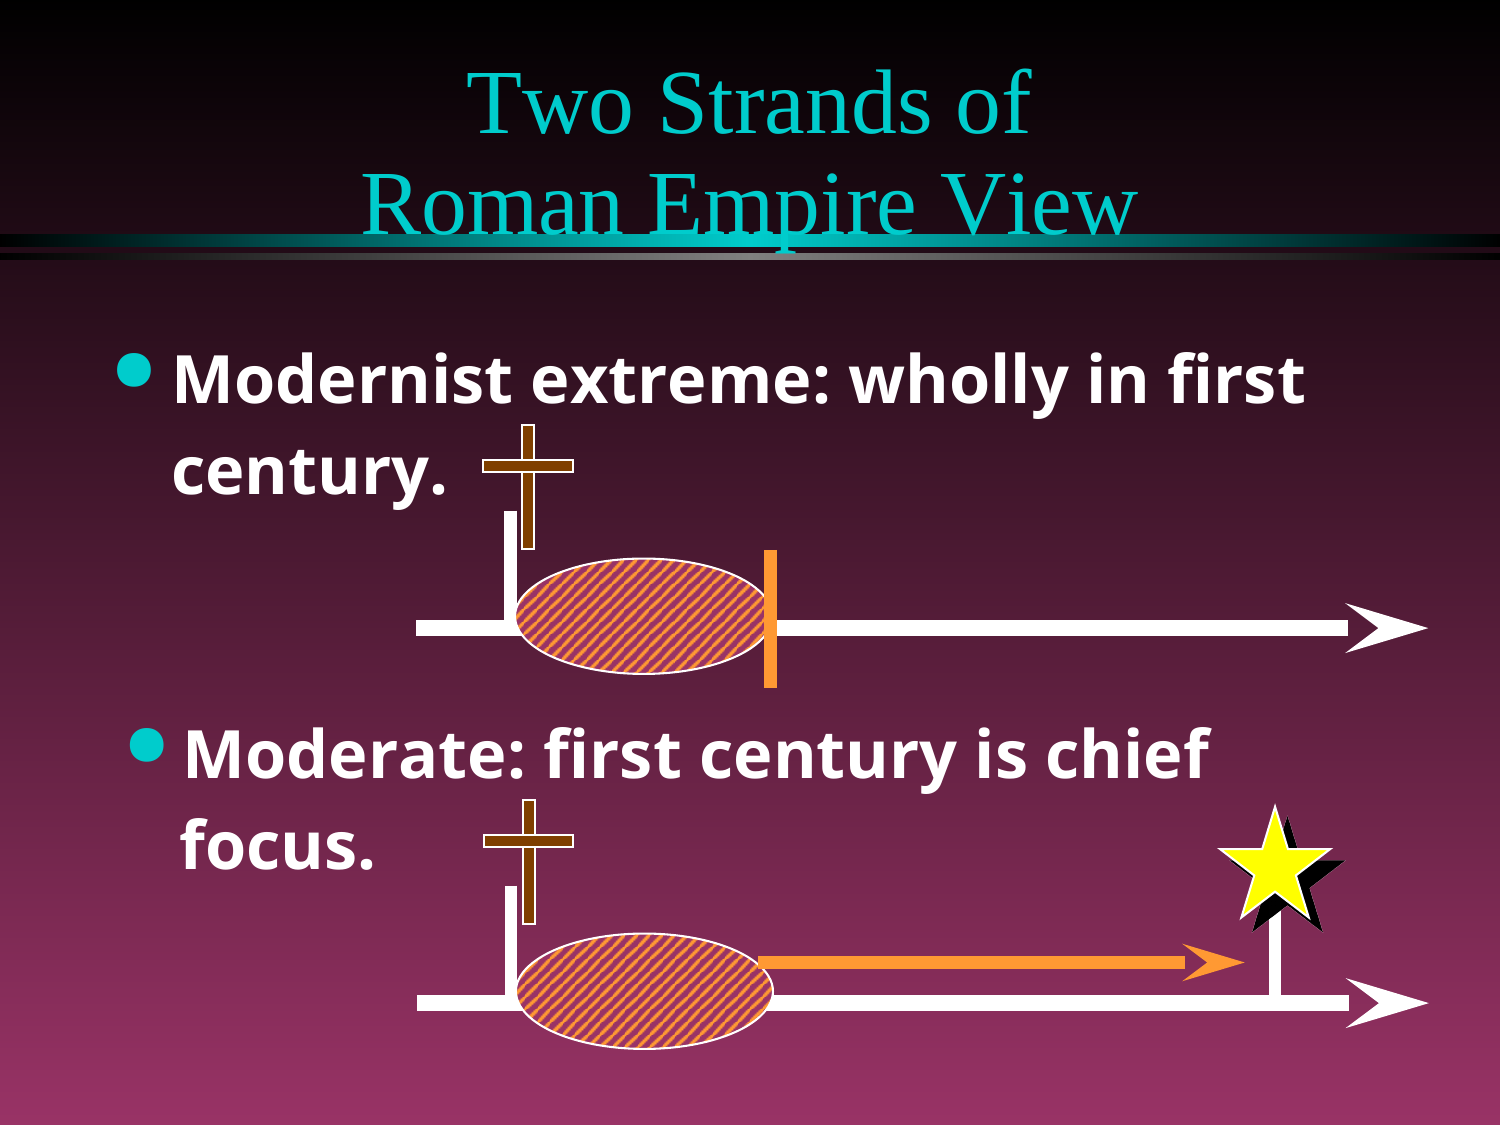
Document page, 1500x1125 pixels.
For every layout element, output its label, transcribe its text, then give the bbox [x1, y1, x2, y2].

text_box [515, 933, 773, 1049]
title Two Strands of Roman Empire View [78, 43, 1422, 263]
text_box [483, 424, 573, 550]
text_box [1241, 897, 1269, 918]
text_box [1281, 897, 1309, 918]
text_box [515, 558, 764, 674]
list Modernist extreme: wholly in first century. [99, 324, 1388, 576]
text_box Moderate: first century is chief focus. [112, 699, 1476, 897]
text_box [522, 897, 535, 925]
